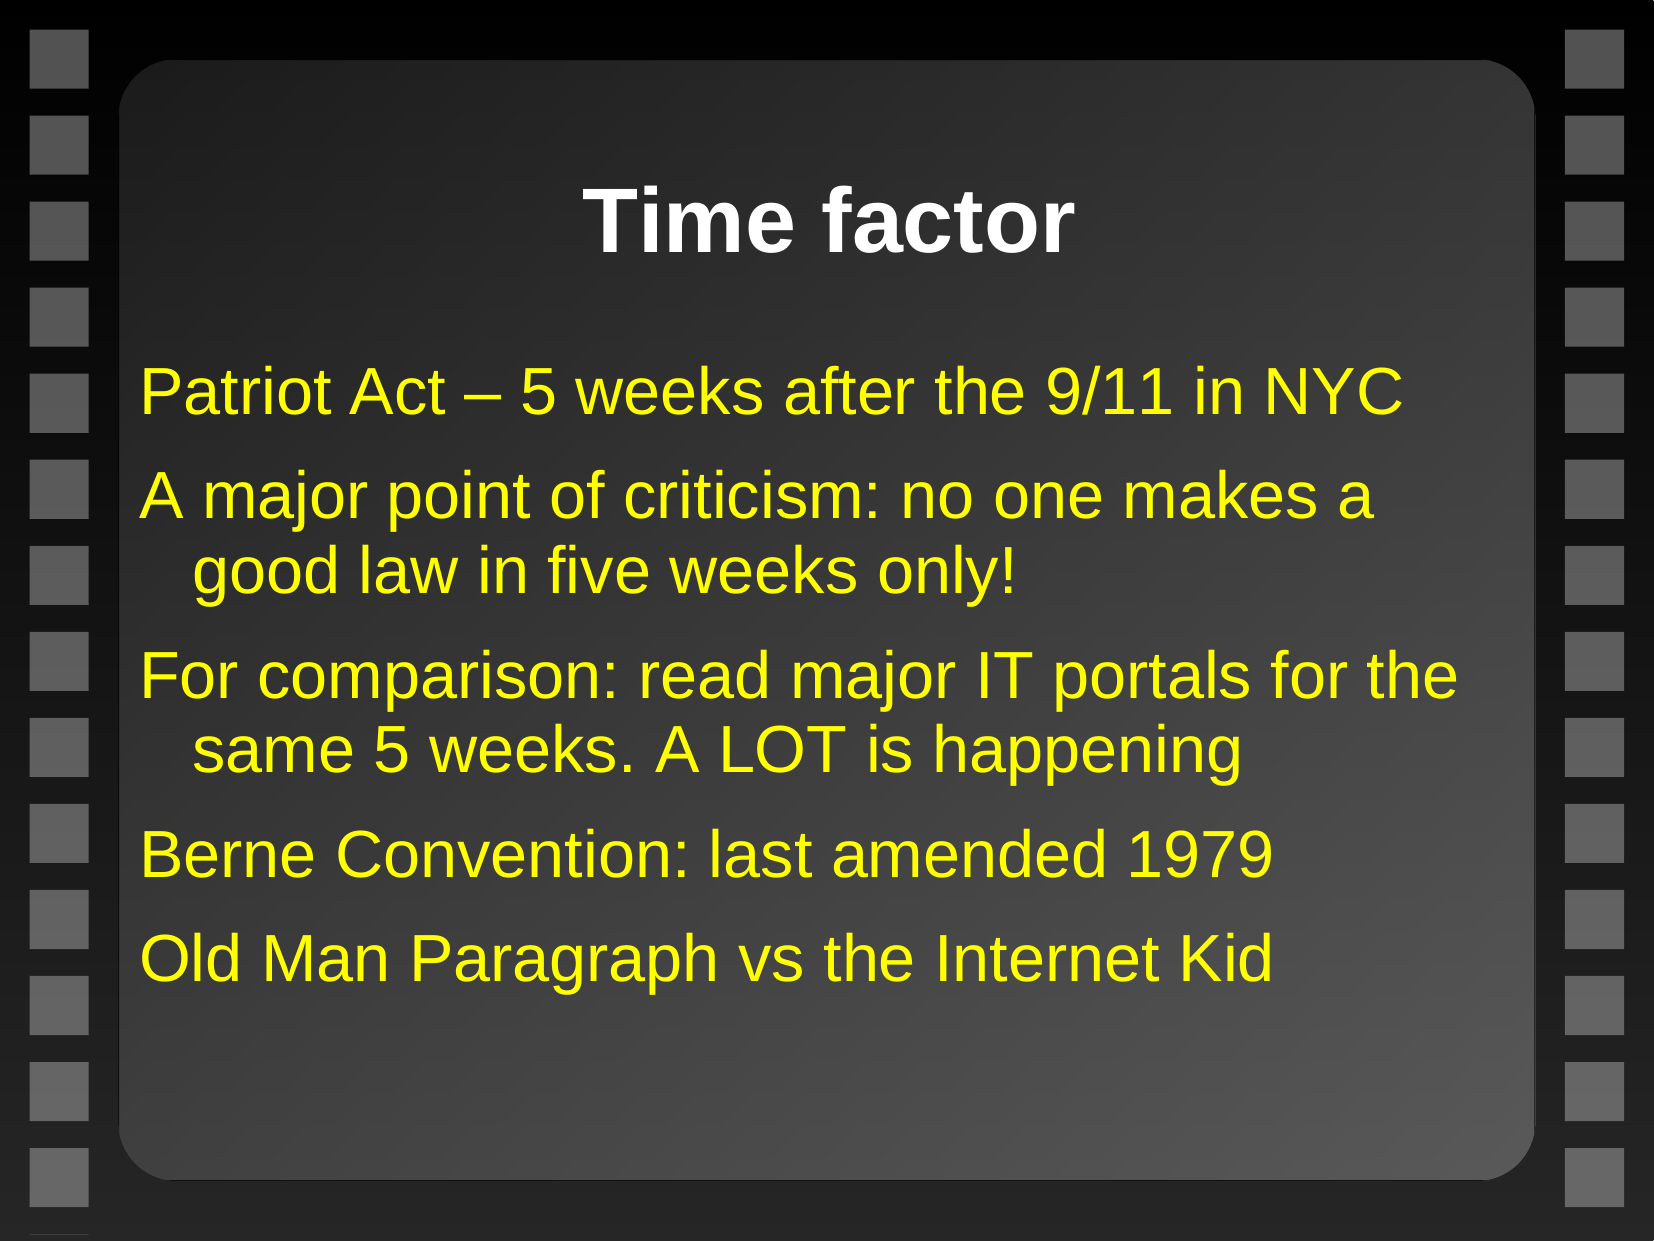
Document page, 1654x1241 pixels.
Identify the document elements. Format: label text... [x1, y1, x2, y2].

title Time factor [123, 117, 1536, 325]
list Patriot Act – 5 weeks after the 9/11 in NYC A major point of criticism: no one makes a good law in five weeks only! For comparison: read major IT portals for the same 5 weeks. A LOT is happening Berne Convention: last amended 1979 Old Man Paragraph vs the Internet Kid [121, 354, 1534, 1127]
